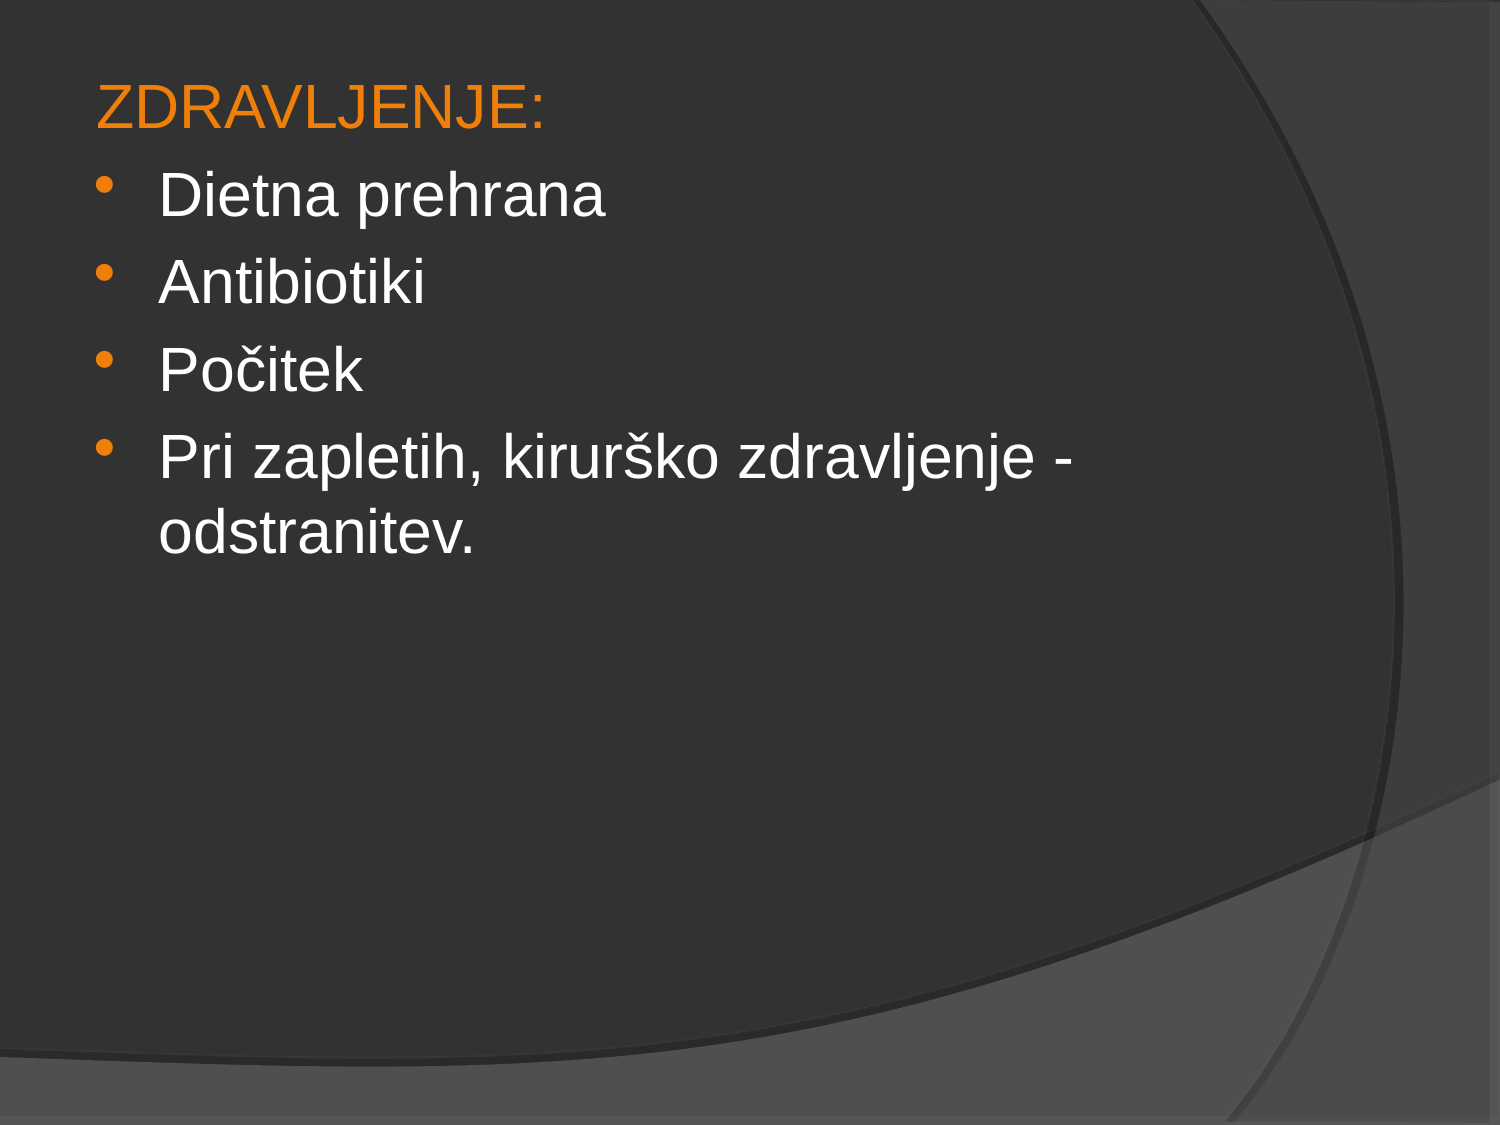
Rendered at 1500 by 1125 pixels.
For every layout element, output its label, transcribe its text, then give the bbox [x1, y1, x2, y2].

list ZDRAVLJENJE: Dietna prehrana Antibiotiki Počitek Pri zapletih, kirurško zdravljenje - odstranitev. [75, 58, 1300, 1005]
